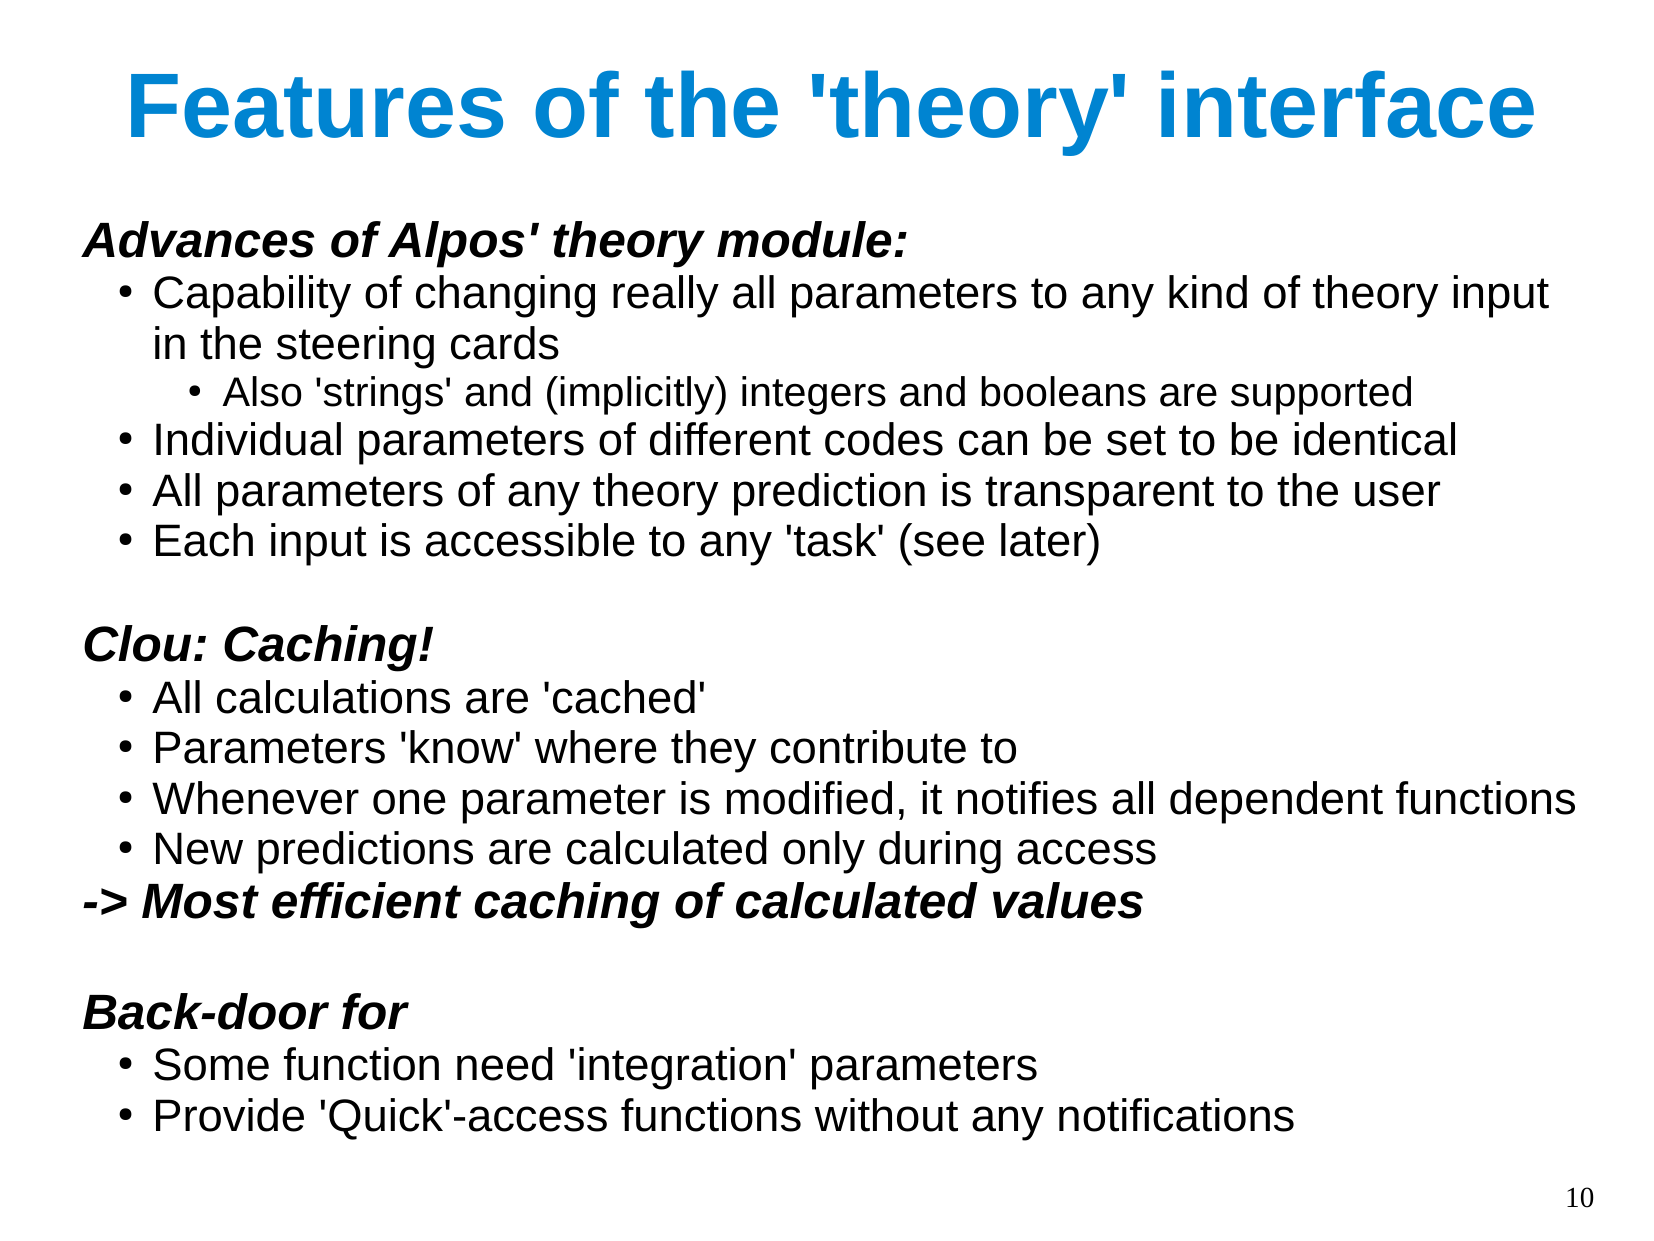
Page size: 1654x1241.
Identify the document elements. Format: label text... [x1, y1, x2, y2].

list Advances of Alpos' theory module: Capability of changing really all parameters to any kind of theory input in the steering cards Also 'strings' and (implicitly) integers and booleans are supported Individual parameters of different codes can be set to be identical All parameters of any theory prediction is transparent to the user Each input is accessible to any 'task' (see later) Clou: Caching! All calculations are 'cached' Parameters 'know' where they contribute to Whenever one parameter is modified, it notifies all dependent functions New predictions are calculated only during access -> Most efficient caching of calculated values Back-door for Some function need 'integration' parameters Provide 'Quick'-access functions without any notifications [47, 212, 1595, 1158]
title Features of the 'theory' interface [70, 35, 1595, 178]
